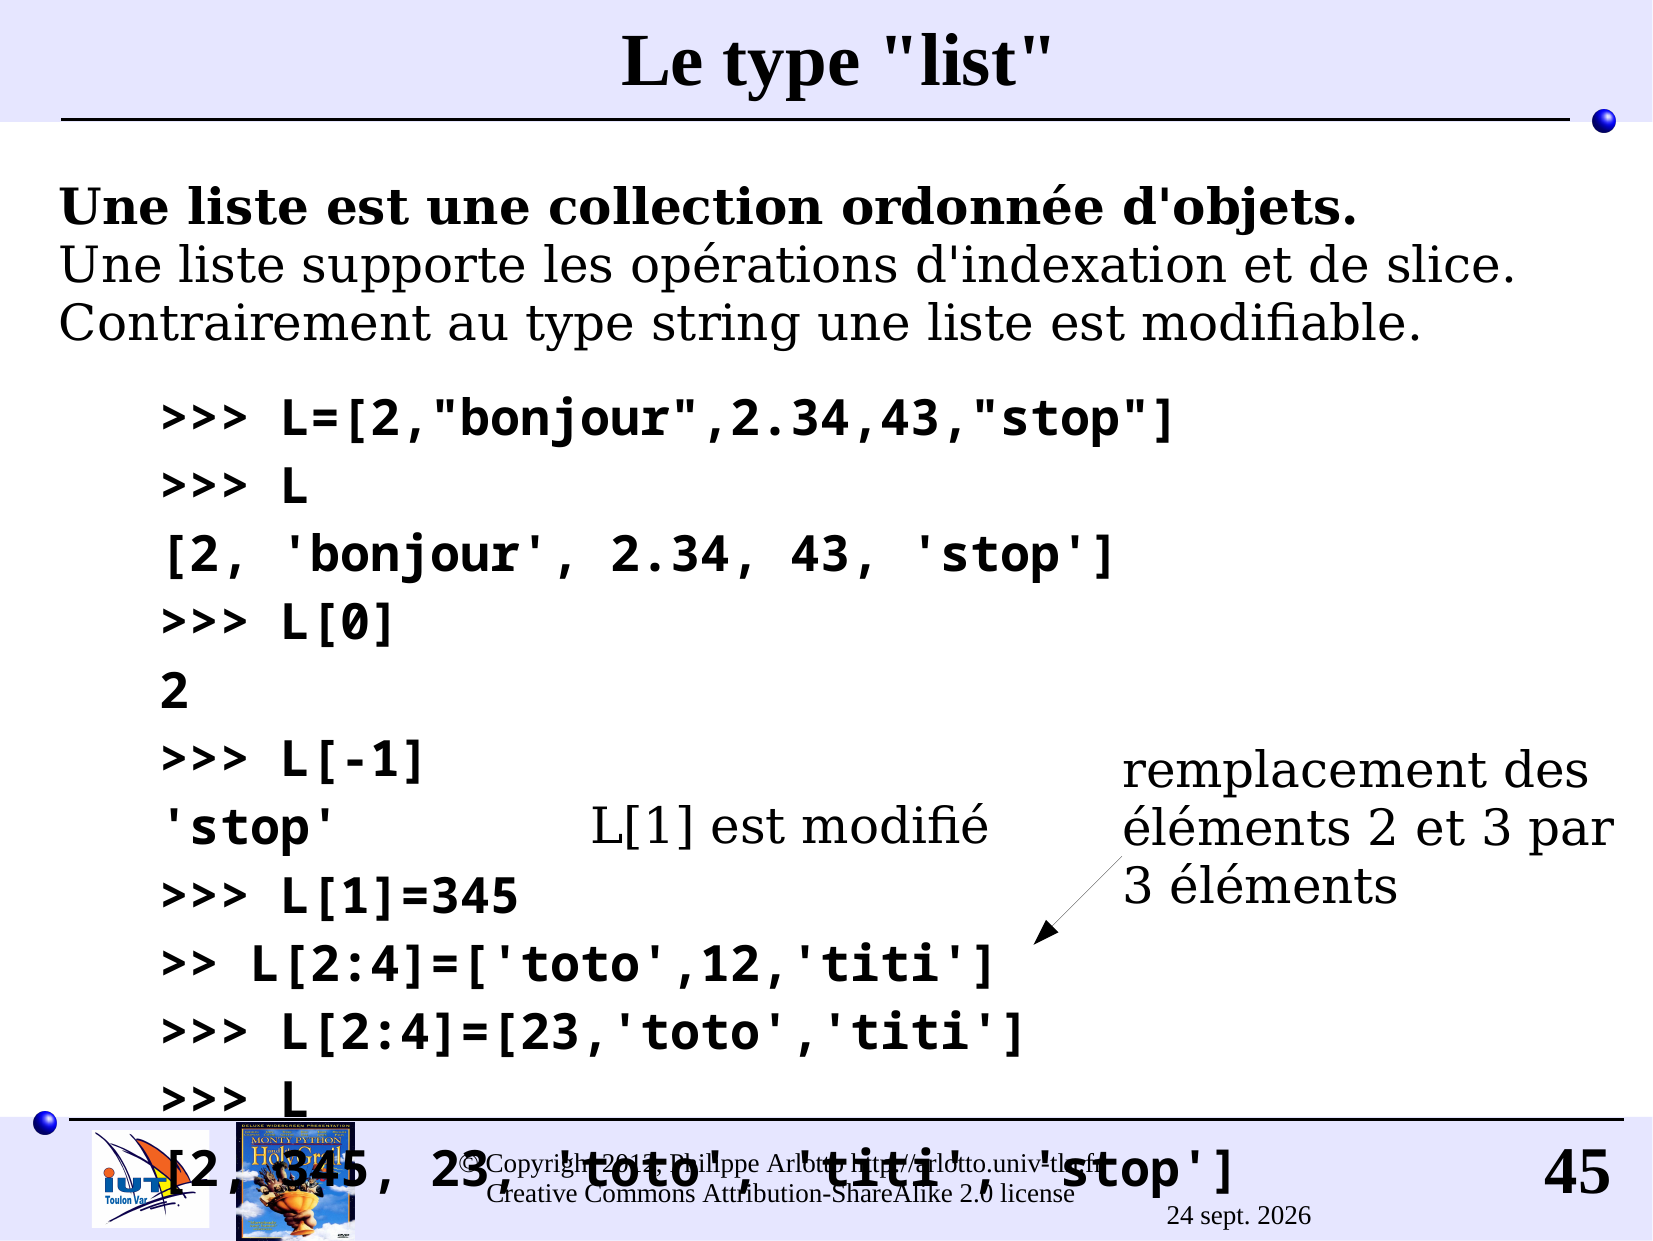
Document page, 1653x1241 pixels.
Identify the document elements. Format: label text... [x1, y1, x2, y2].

title Le type "list" [95, 11, 1585, 110]
text_box Une liste est une collection ordonnée d'objets. Une liste supporte les opérations d'indexation et de slice. Contrairement au type string une liste est modifiable. [59, 177, 1519, 354]
text_box remplacement des éléments 2 et 3 par 3 éléments [1122, 740, 1615, 917]
picture [236, 1122, 355, 1241]
text_box >>> L=[2,"bonjour",2.34,43,"stop"] >>> L [2, 'bonjour', 2.34, 43, 'stop'] >>> L[0] 2 >>> L[-1] 'stop' >>> L[1]=345 >> L[2:4]=['toto',12,'titi'] >>> L[2:4]=[23,'toto','titi'] >>> L [2, 345, 23, 'toto', 'titi', 'stop'] [160, 381, 1241, 1093]
text_box L[1] est modifié [590, 797, 992, 856]
